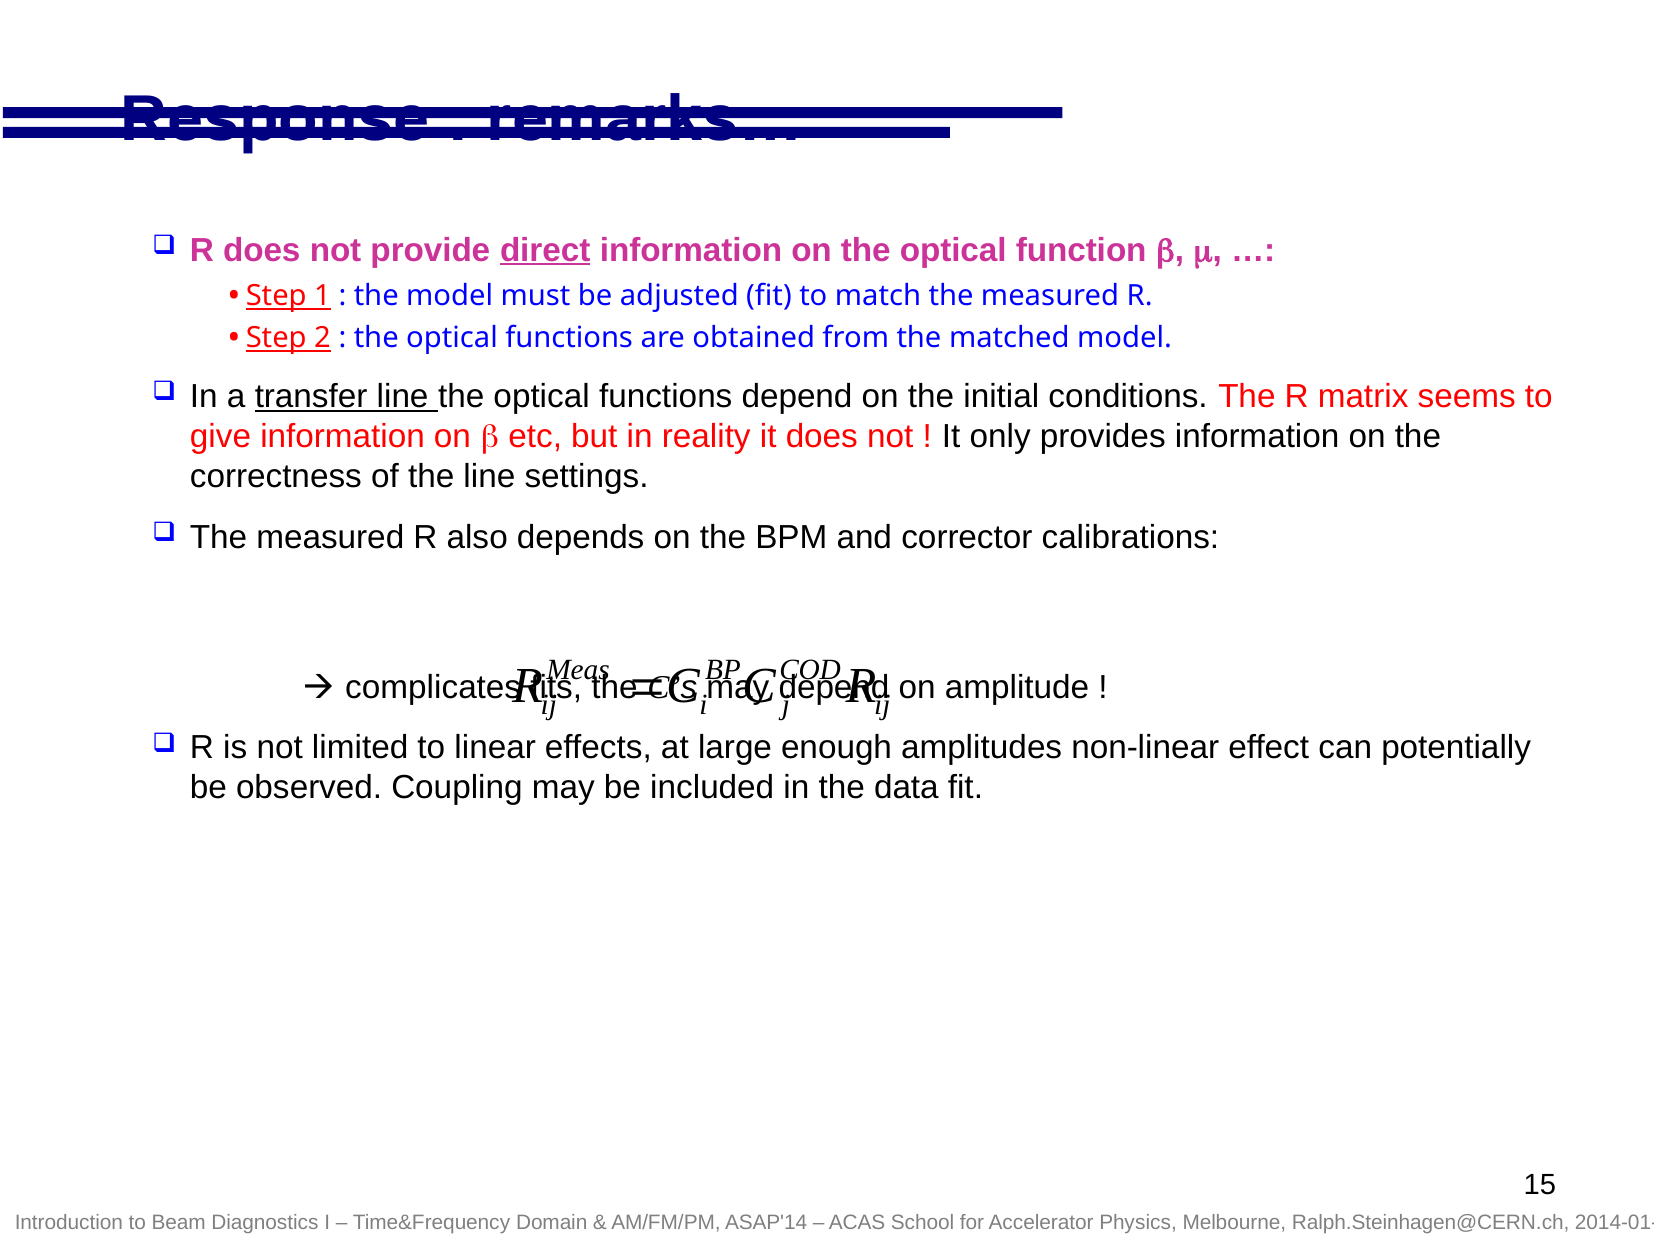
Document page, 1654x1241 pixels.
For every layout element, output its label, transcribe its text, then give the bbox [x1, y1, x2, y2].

text_box R does not provide direct information on the optical function , , …: Step 1 : the model must be adjusted (fit) to match the measured R. Step 2 : the optical functions are obtained from the matched model. In a transfer line the optical functions depend on the initial conditions. The R matrix seems to give information on  etc, but in reality it does not ! It only provides information on the correctness of the line settings. The measured R also depends on the BPM and corrector calibrations:  complicates fits, the C’s may depend on amplitude ! R is not limited to linear effects, at large enough amplitudes non-linear effect can potentially be observed. Coupling may be included in the data fit. [137, 220, 1585, 814]
title Response : remarks… [82, 49, 1558, 180]
chart [502, 647, 903, 732]
text_box <number> [1184, 1157, 1571, 1216]
